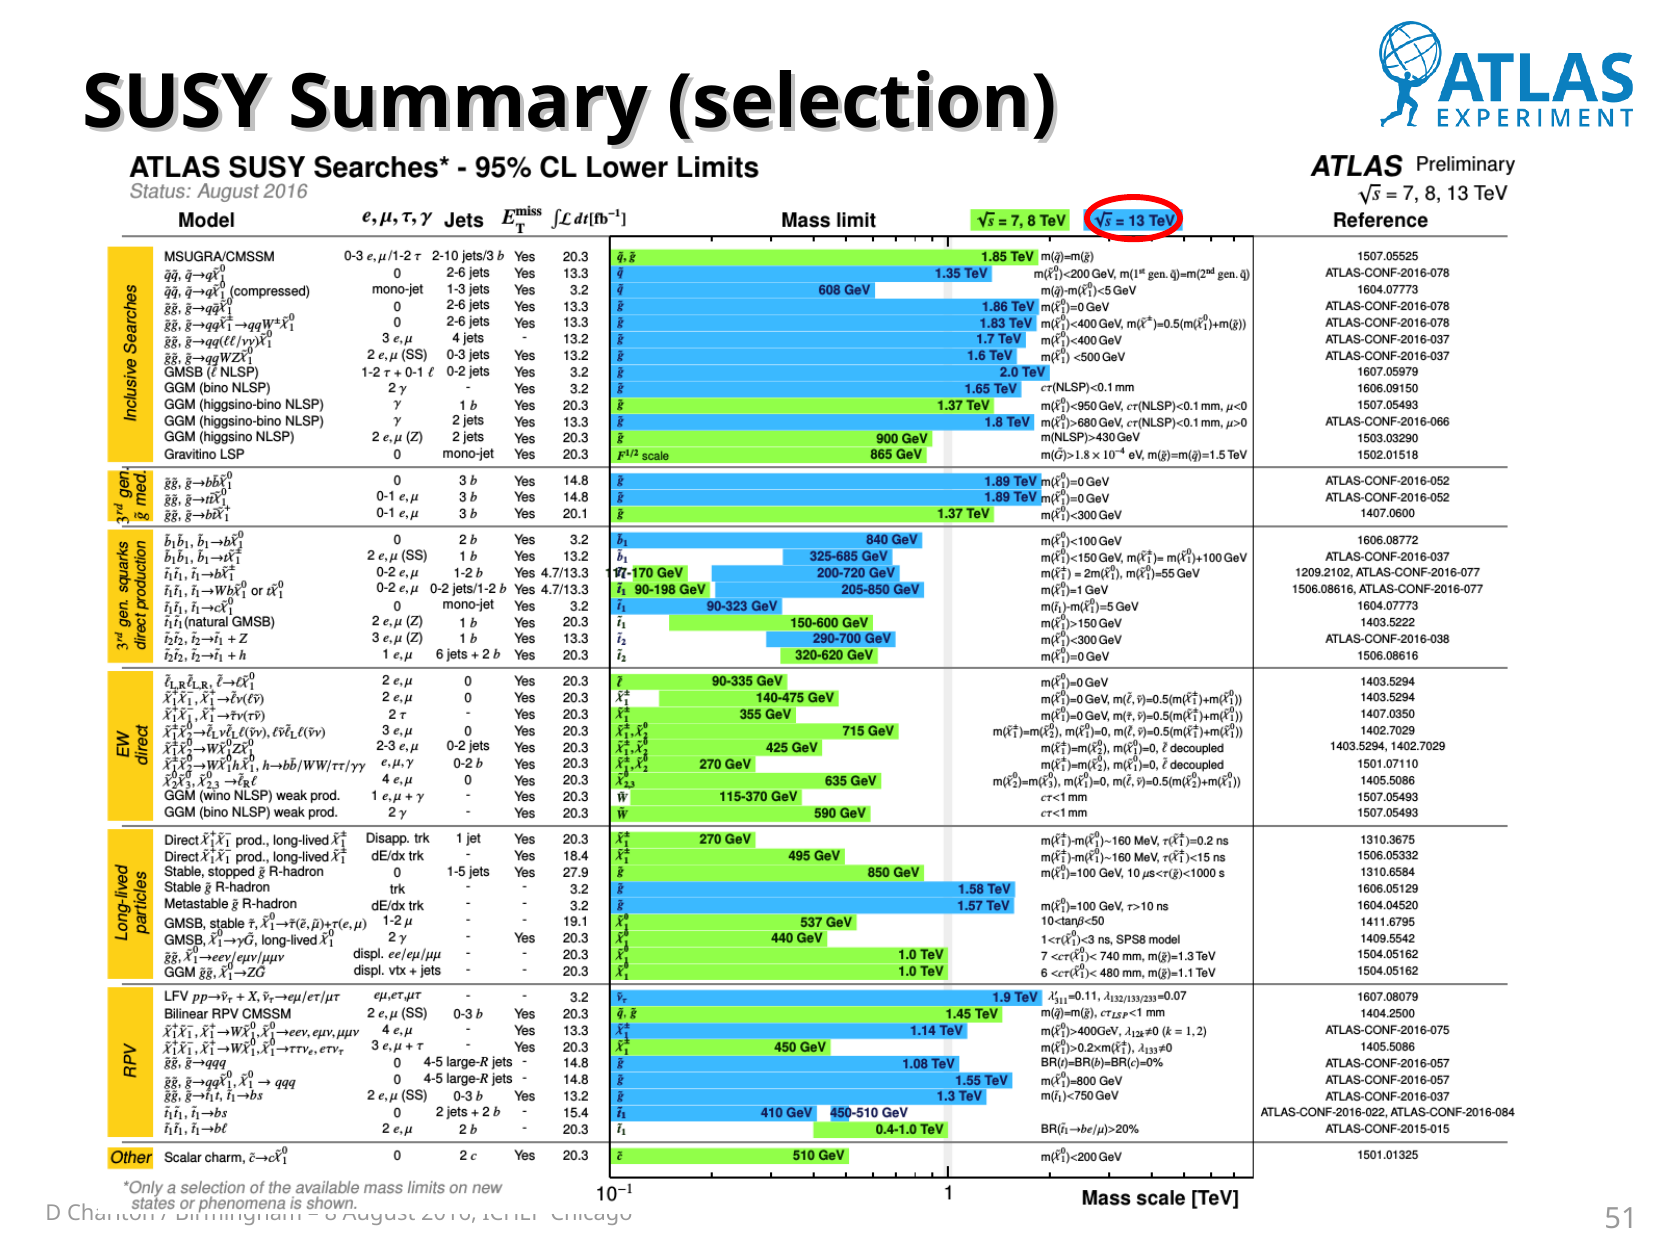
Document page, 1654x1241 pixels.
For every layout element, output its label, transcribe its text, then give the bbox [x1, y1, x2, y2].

title SUSY Summary (selection) [82, 49, 1331, 148]
picture [1379, 21, 1633, 127]
picture [98, 152, 1518, 1214]
